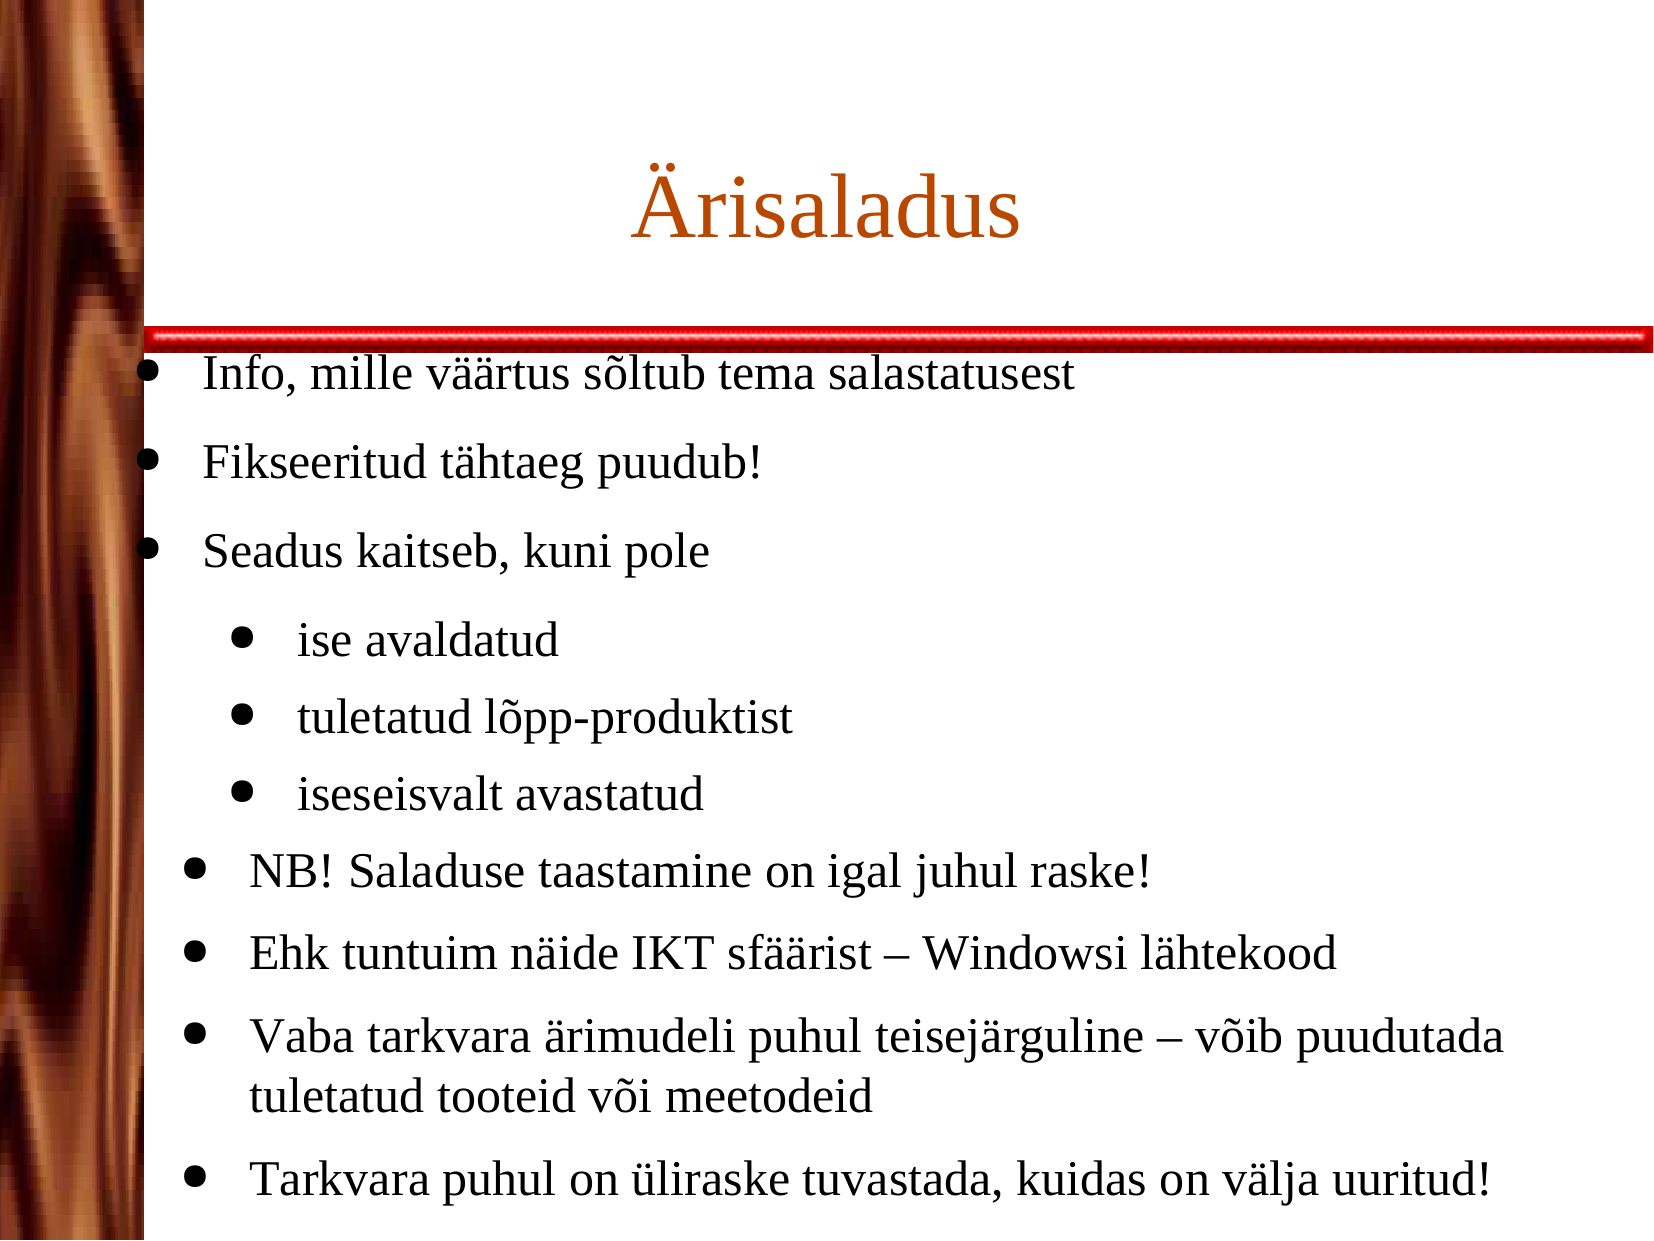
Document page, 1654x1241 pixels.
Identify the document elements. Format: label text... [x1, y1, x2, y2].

picture [0, 0, 1654, 1240]
list Info, mille väärtus sõltub tema salastatusest Fikseeritud tähtaeg puudub! Seadus kaitseb, kuni pole ise avaldatud tuletatud lõpp-produktist iseseisvalt avastatud NB! Saladuse taastamine on igal juhul raske! Ehk tuntuim näide IKT sfäärist – Windowsi lähtekood Vaba tarkvara ärimudeli puhul teisejärguline – võib puudutada tuletatud tooteid või meetodeid Tarkvara puhul on üliraske tuvastada, kuidas on välja uuritud! [121, 344, 1533, 1206]
title Ärisaladus [121, 100, 1533, 312]
